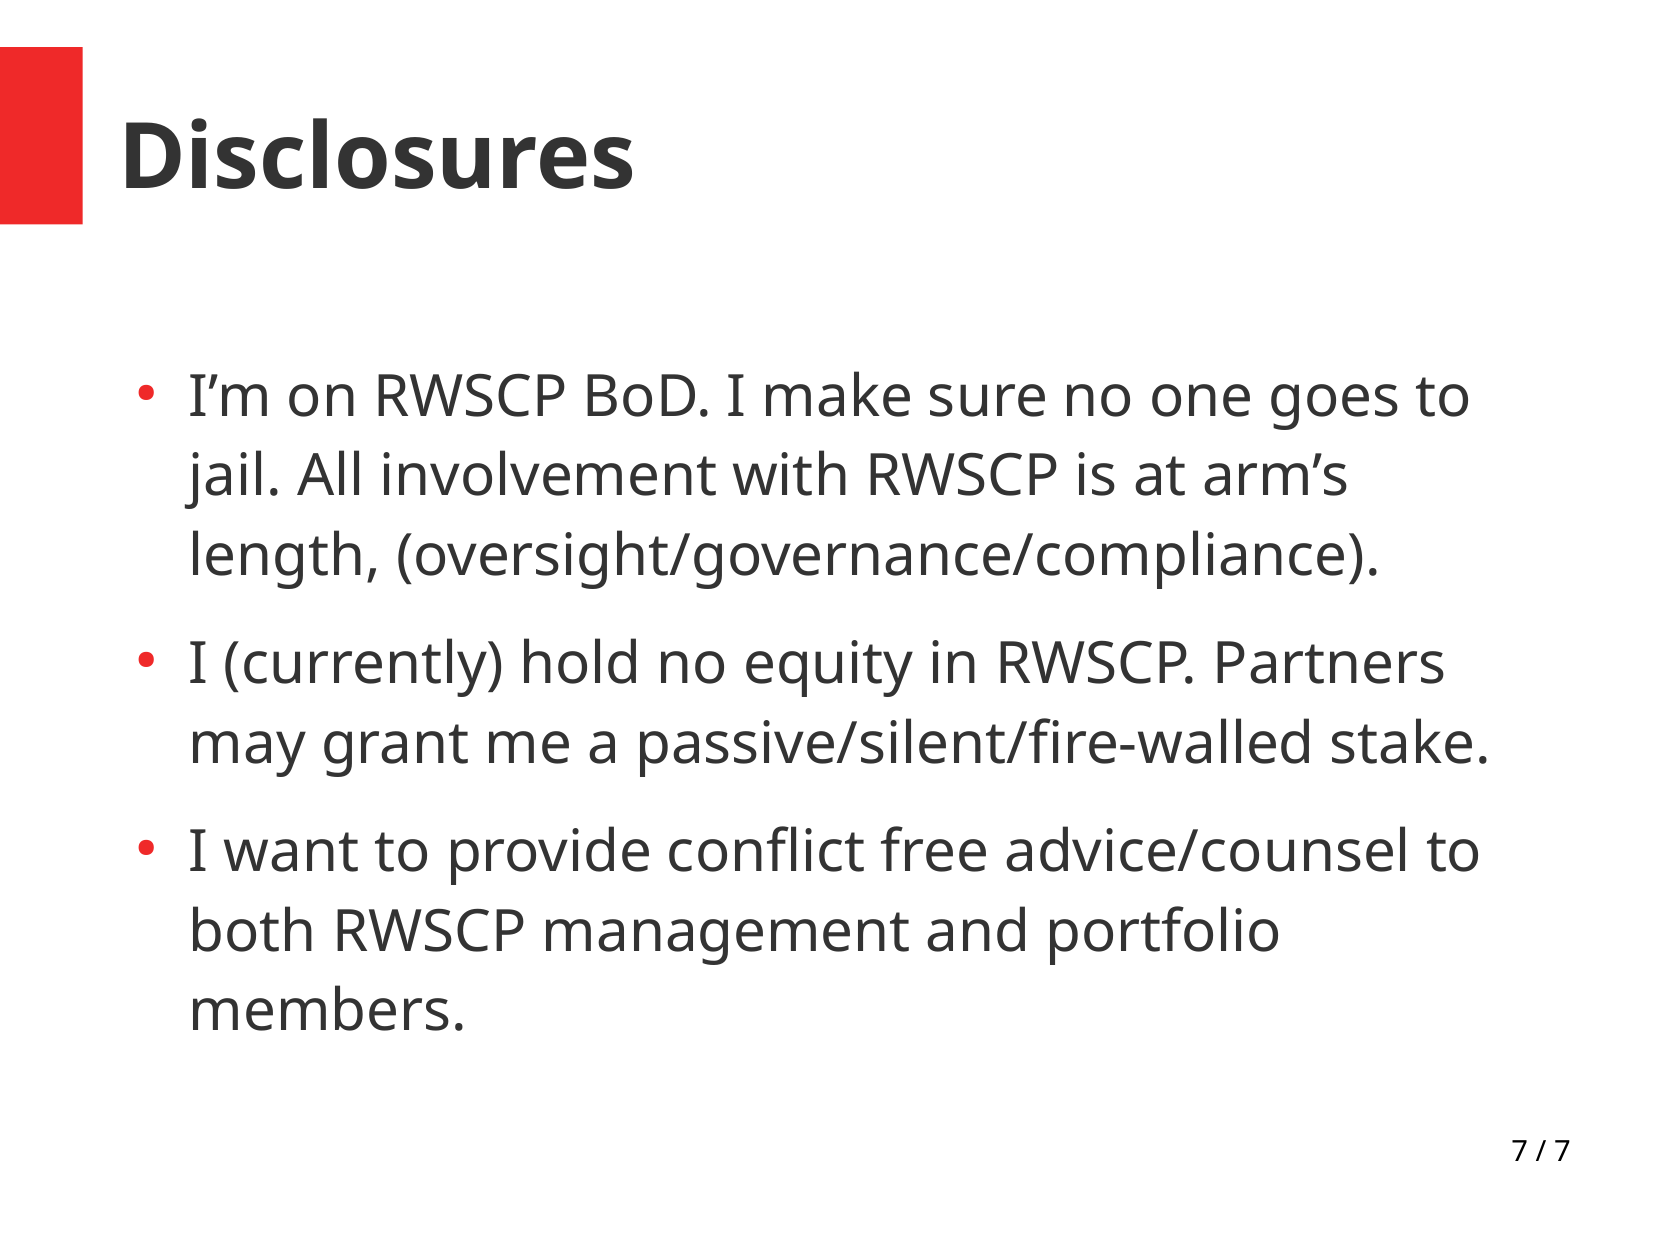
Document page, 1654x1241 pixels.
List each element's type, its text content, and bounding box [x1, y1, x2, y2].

list I’m on RWSCP BoD. I make sure no one goes to jail. All involvement with RWSCP is at arm’s length, (oversight/governance/compliance). I (currently) hold no equity in RWSCP. Partners may grant me a passive/silent/fire-walled stake. I want to provide conflict free advice/counsel to both RWSCP management and portfolio members. [118, 354, 1536, 1074]
title Disclosures [118, 49, 1571, 257]
